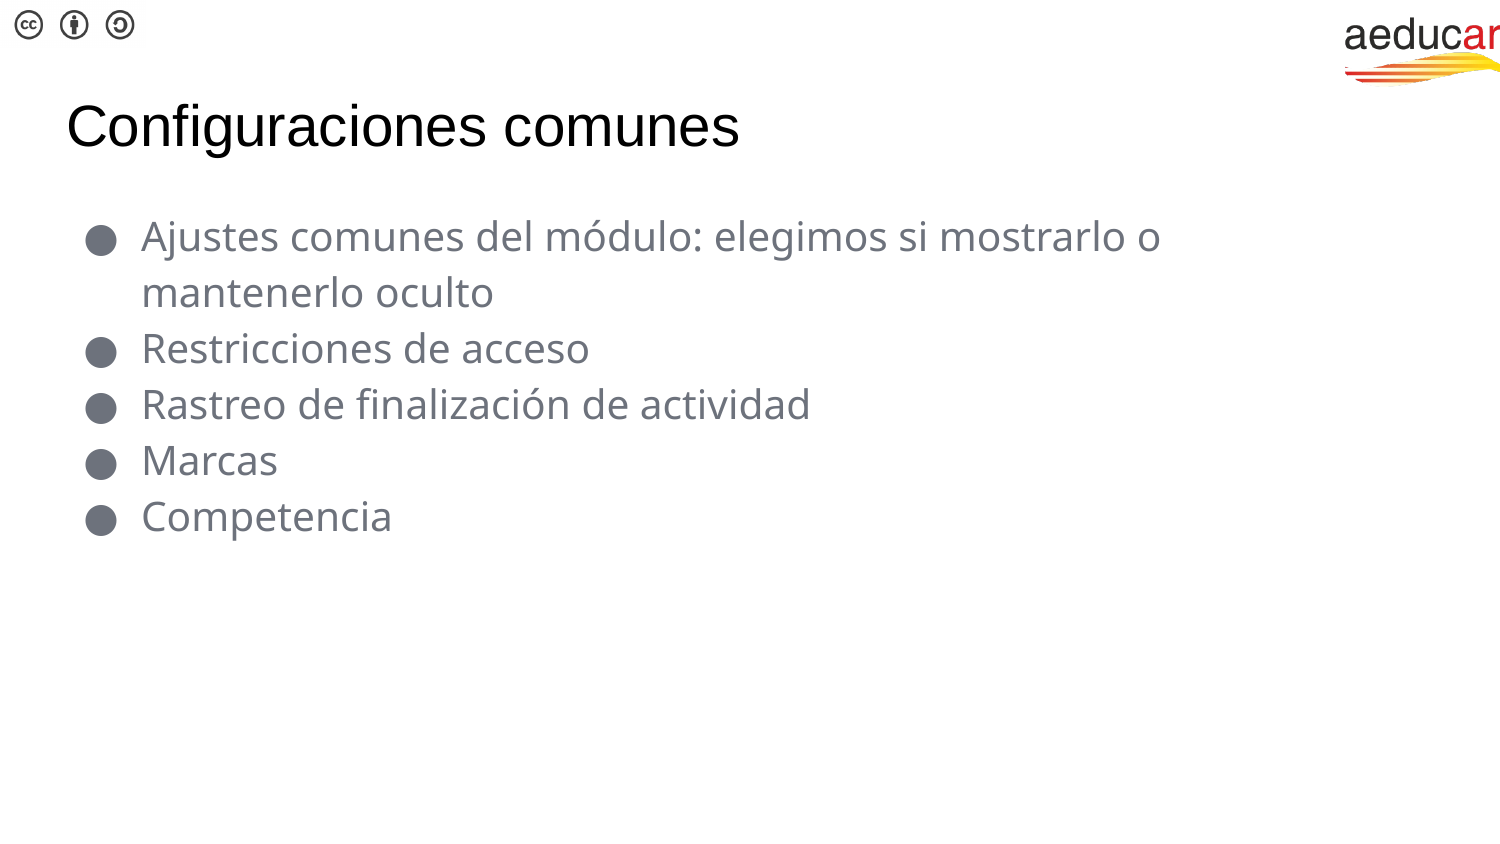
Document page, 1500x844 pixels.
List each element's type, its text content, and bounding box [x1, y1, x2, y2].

title Configuraciones comunes [51, 72, 1449, 167]
picture [1344, 0, 1500, 104]
list Ajustes comunes del módulo: elegimos si mostrarlo o mantenerlo oculto Restricciones de acceso Rastreo de finalización de actividad Marcas Competencia [51, 189, 1207, 611]
picture [0, 0, 146, 48]
